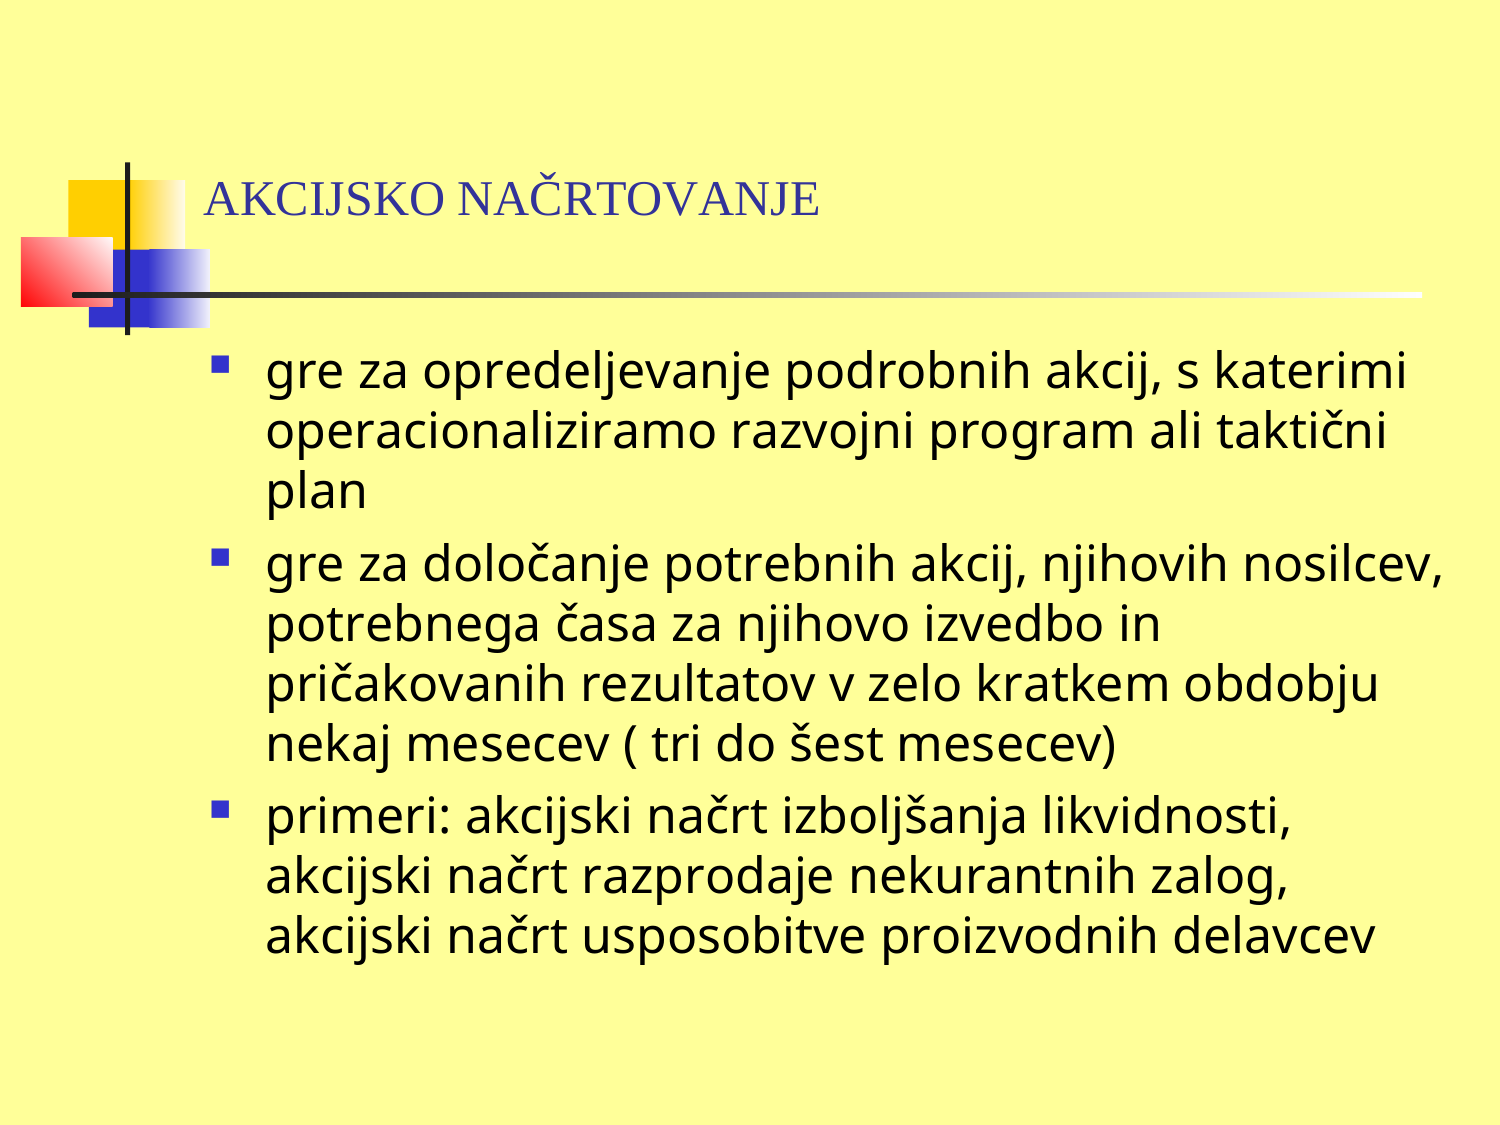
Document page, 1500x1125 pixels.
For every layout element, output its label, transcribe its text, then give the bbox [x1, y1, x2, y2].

title AKCIJSKO NAČRTOVANJE [188, 101, 1468, 289]
list gre za opredeljevanje podrobnih akcij, s katerimi operacionaliziramo razvojni program ali taktični plan gre za določanje potrebnih akcij, njihovih nosilcev, potrebnega časa za njihovo izvedbo in pričakovanih rezultatov v zelo kratkem obdobju nekaj mesecev ( tri do šest mesecev) primeri: akcijski načrt izboljšanja likvidnosti, akcijski načrt razprodaje nekurantnih zalog, akcijski načrt usposobitve proizvodnih delavcev [193, 331, 1469, 1007]
